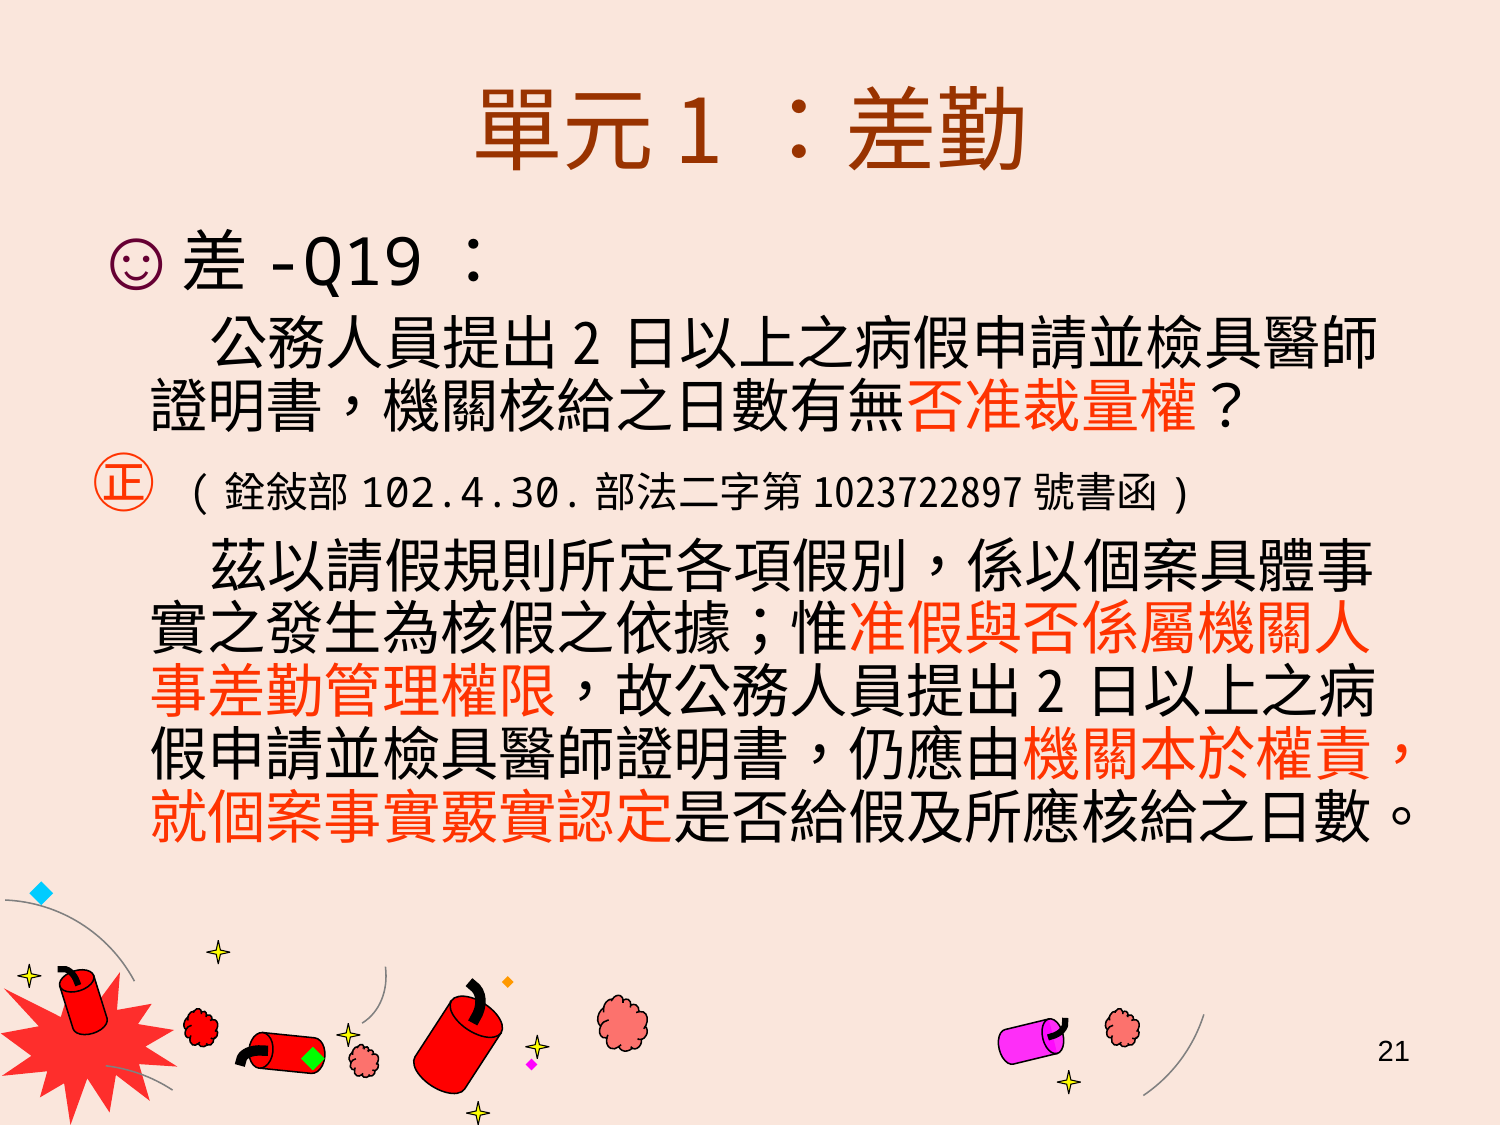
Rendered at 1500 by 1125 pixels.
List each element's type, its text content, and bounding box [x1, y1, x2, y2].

list 差-Q19： 公務人員提出2日以上之病假申請並檢具醫師證明書，機關核給之日數有無否准裁量權？ (銓敍部102.4.30.部法二字第1023722897號書函) 茲以請假規則所定各項假別，係以個案具體事實之發生為核假之依據；惟准假與否係屬機關人事差勤管理權限，故公務人員提出2日以上之病假申請並檢具醫師證明書，仍應由機關本於權責，就個案事實覈實認定是否給假及所應核給之日數。 [75, 220, 1426, 977]
text_box <number> [1074, 1024, 1426, 1103]
title 單元1：差勤 [75, 45, 1426, 209]
